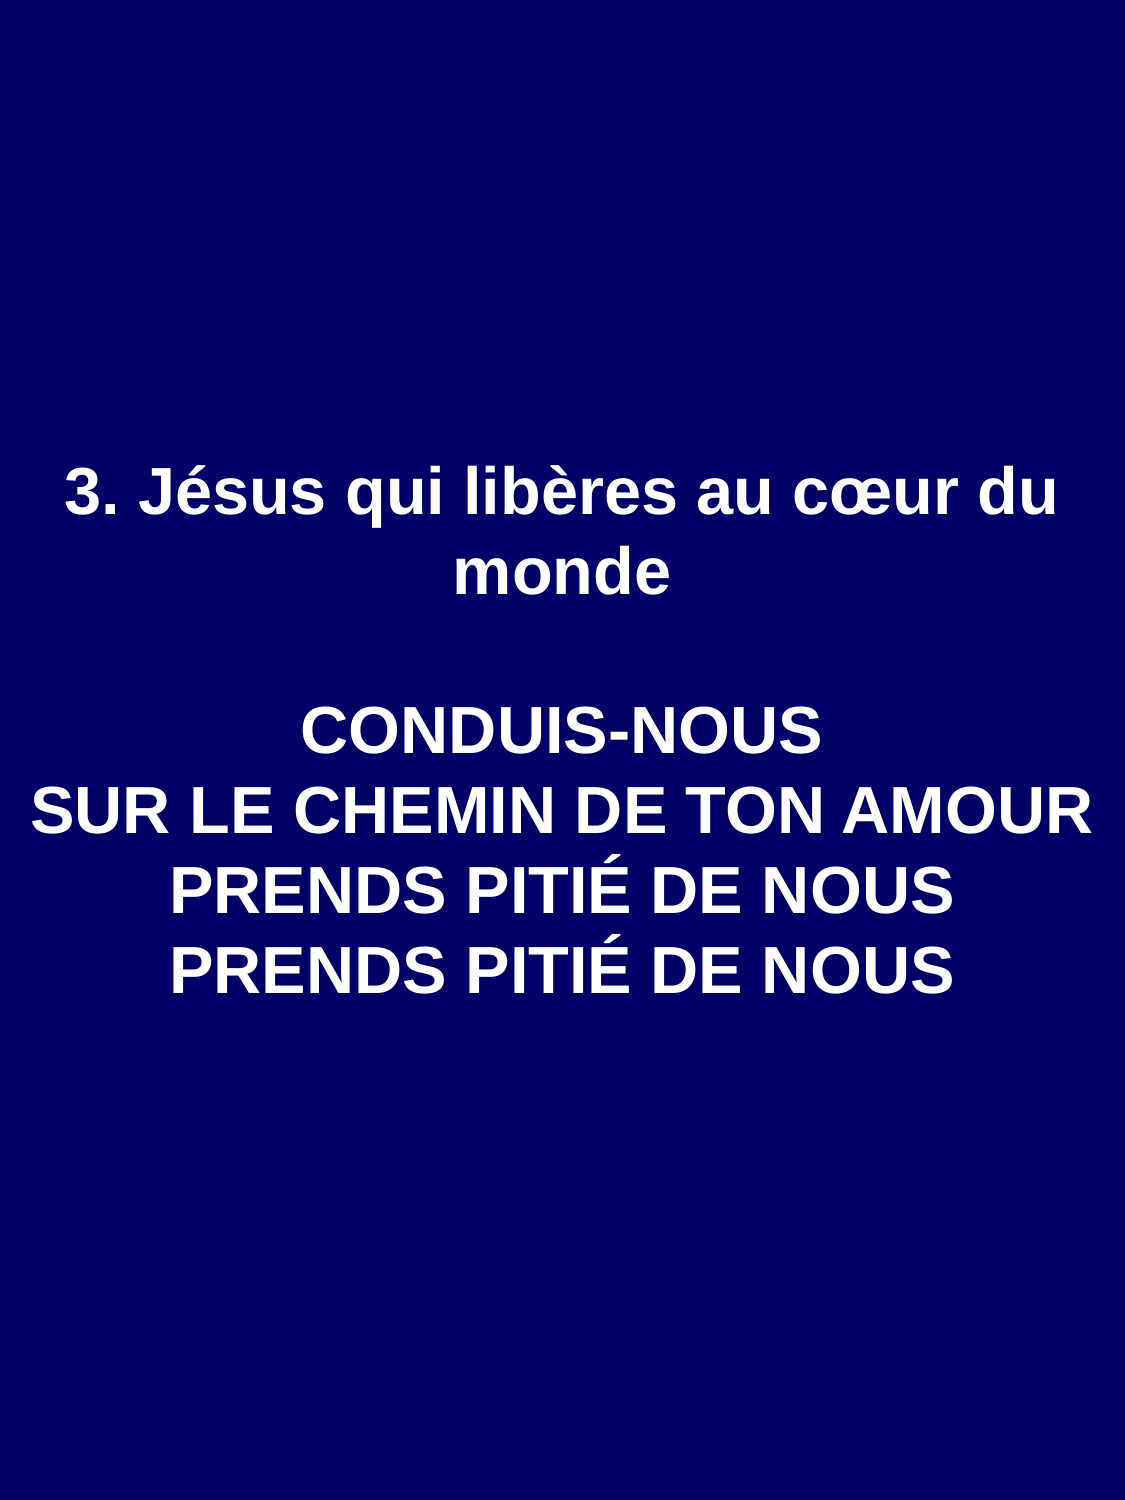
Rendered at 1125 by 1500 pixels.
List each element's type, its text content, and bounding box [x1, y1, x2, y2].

text_box 3. Jésus qui libères au cœur du monde CONDUIS-NOUS SUR LE CHEMIN DE TON AMOUR PRENDS PITIÉ DE NOUS PRENDS PITIÉ DE NOUS [0, 210, 1125, 1085]
